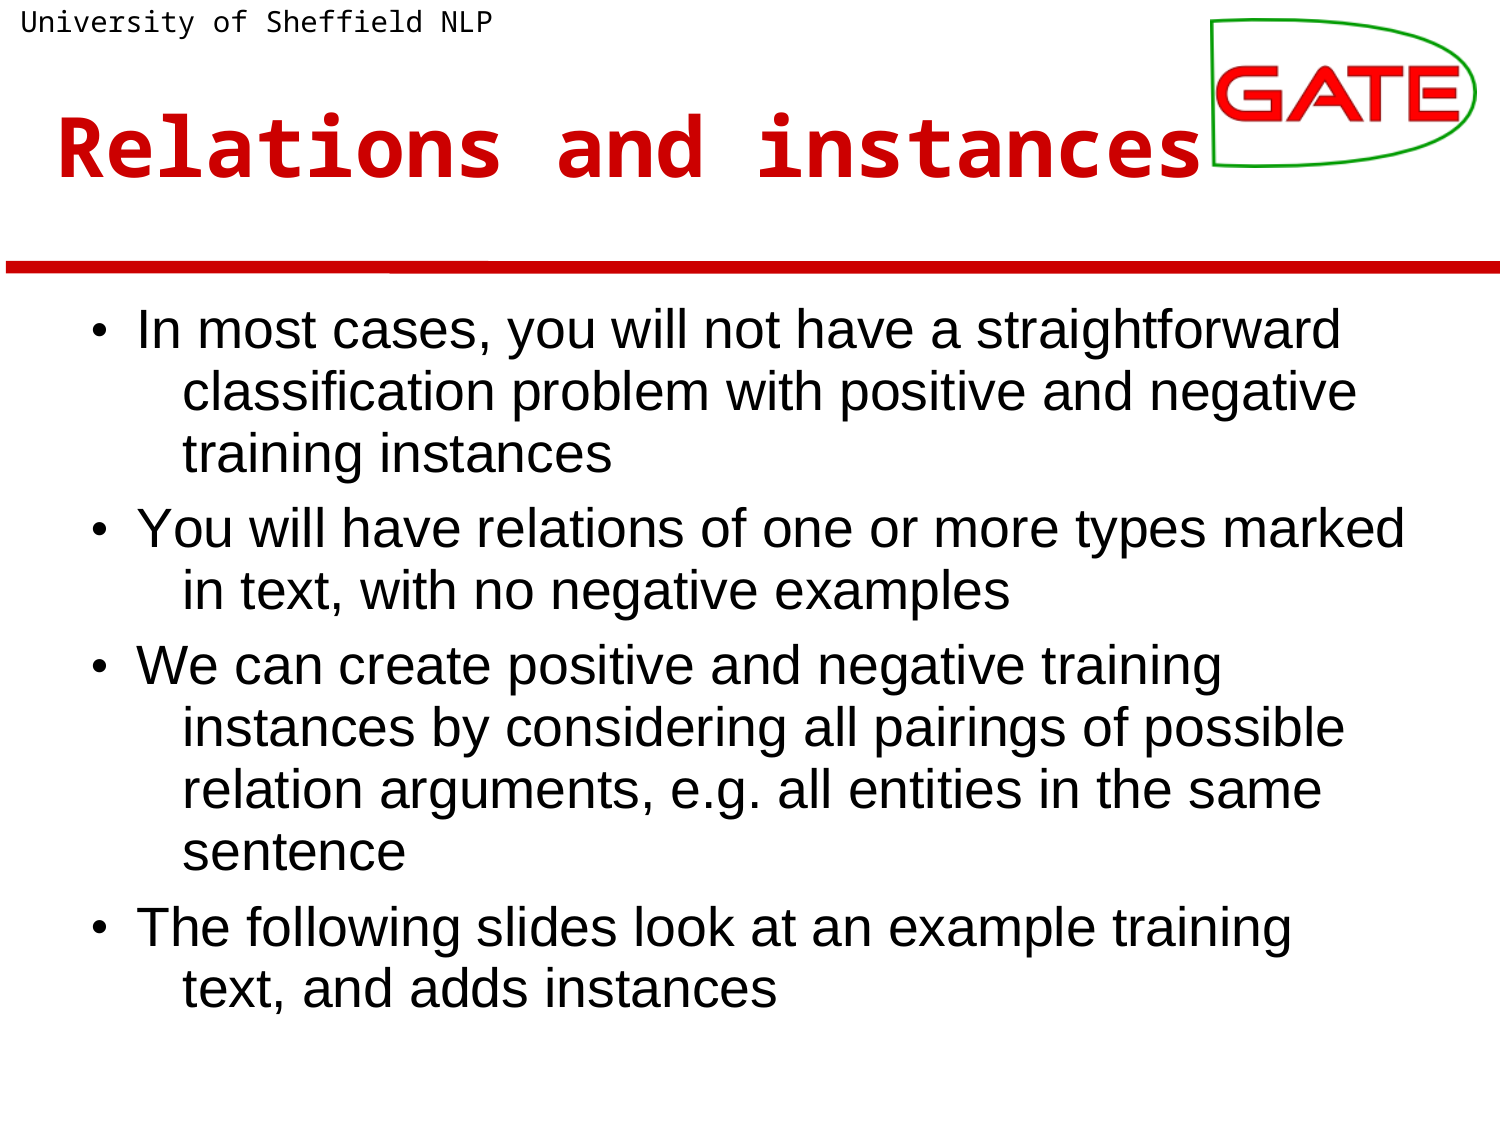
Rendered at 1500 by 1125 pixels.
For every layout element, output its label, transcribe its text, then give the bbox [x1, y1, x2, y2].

picture [1210, 18, 1477, 168]
title Relations and instances [41, 37, 1391, 254]
list In most cases, you will not have a straightforward classification problem with positive and negative training instances You will have relations of one or more types marked in text, with no negative examples We can create positive and negative training instances by considering all pairings of possible relation arguments, e.g. all entities in the same sentence The following slides look at an example training text, and adds instances [74, 290, 1425, 1034]
